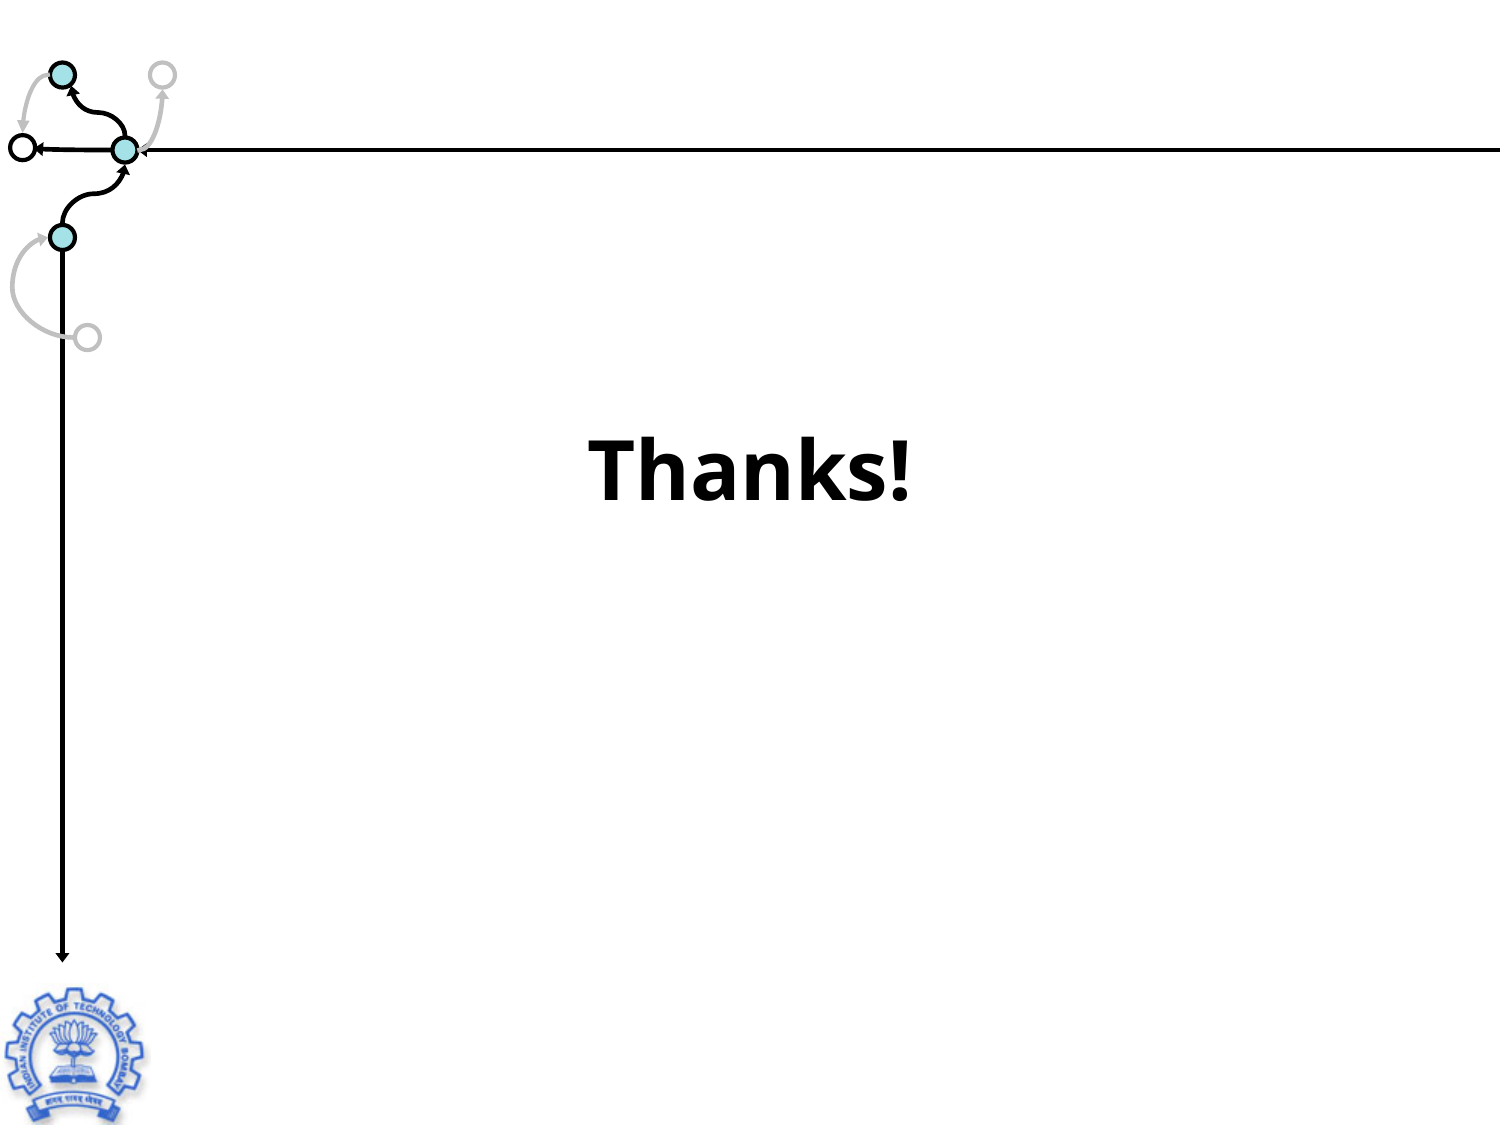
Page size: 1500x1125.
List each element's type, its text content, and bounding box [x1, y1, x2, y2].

picture [0, 983, 151, 1125]
title Thanks! [112, 337, 1388, 525]
